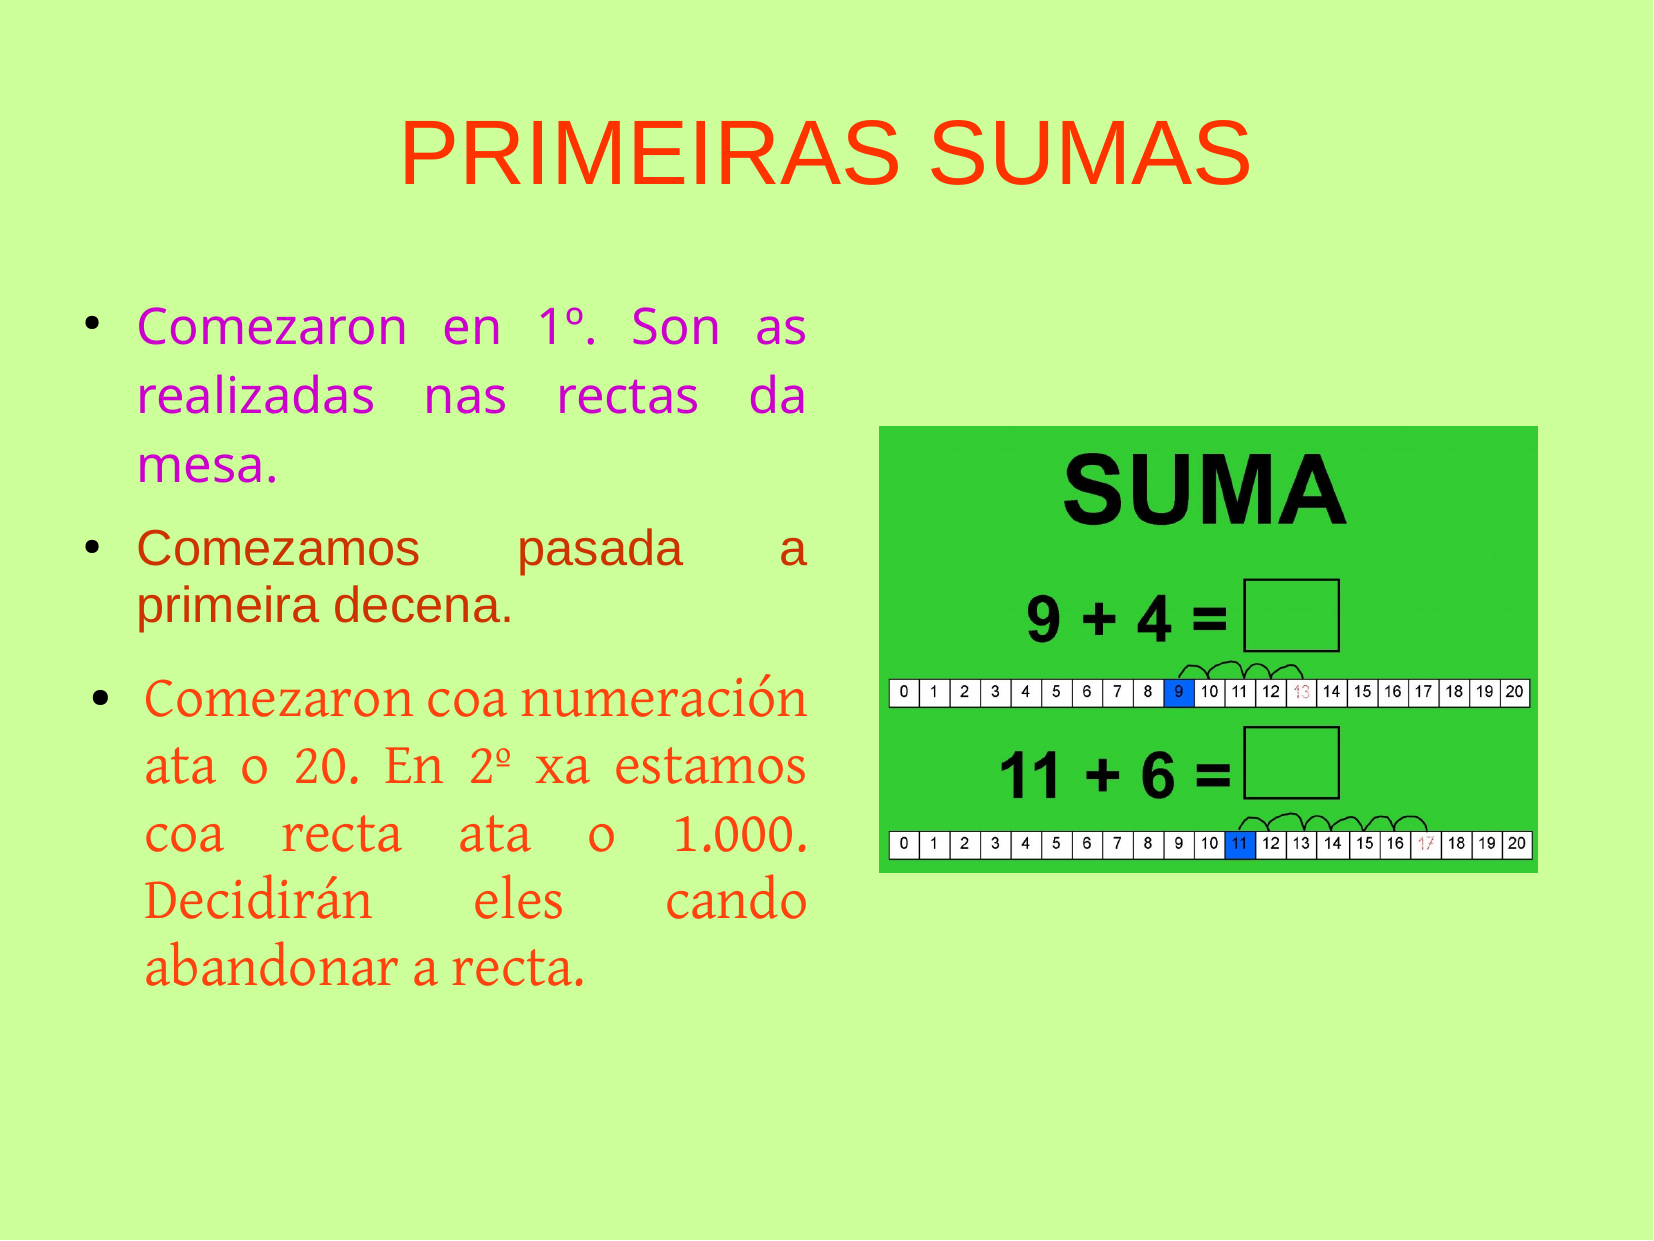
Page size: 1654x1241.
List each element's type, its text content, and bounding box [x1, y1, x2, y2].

title PRIMEIRAS SUMAS [82, 49, 1571, 257]
picture [879, 426, 1538, 873]
list Comezaron coa numeración ata o 20. En 2º xa estamos coa recta ata o 1.000. Decidirán eles cando abandonar a recta. [82, 665, 809, 1009]
list Comezaron en 1º. Son as realizadas nas rectas da mesa. Comezamos pasada a primeira decena. [82, 290, 809, 634]
